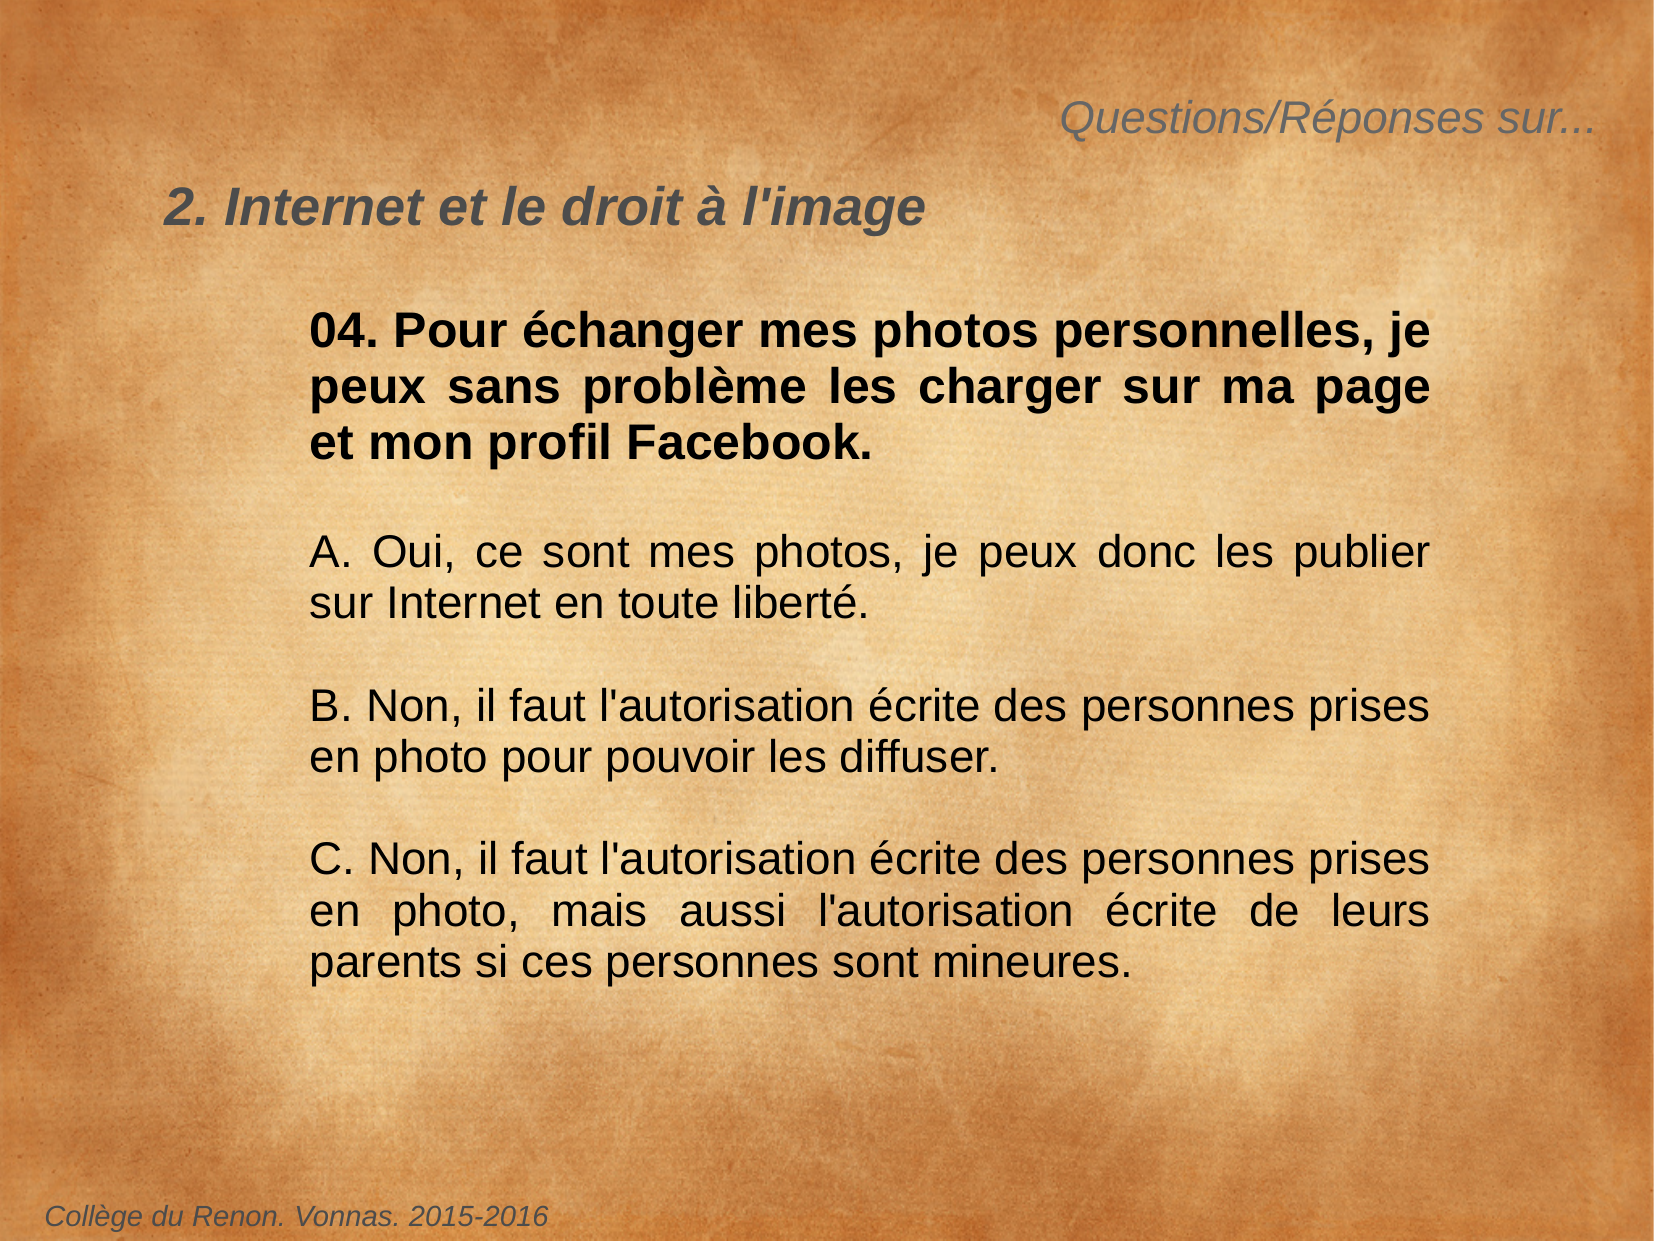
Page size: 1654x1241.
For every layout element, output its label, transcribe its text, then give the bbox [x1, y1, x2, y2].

text_box Collège du Renon. Vonnas. 2015-2016 [29, 1192, 858, 1241]
text_box 04. Pour échanger mes photos personnelles, je peux sans problème les charger sur ma page et mon profil Facebook. A. Oui, ce sont mes photos, je peux donc les publier sur Internet en toute liberté. B. Non, il faut l'autorisation écrite des personnes prises en photo pour pouvoir les diffuser. C. Non, il faut l'autorisation écrite des personnes prises en photo, mais aussi l'autorisation écrite de leurs parents si ces personnes sont mineures. [295, 295, 1447, 1152]
title 2. Internet et le droit à l'image [59, 147, 1034, 266]
picture [0, 0, 1654, 1241]
title Questions/Réponses sur... [1003, 59, 1654, 178]
